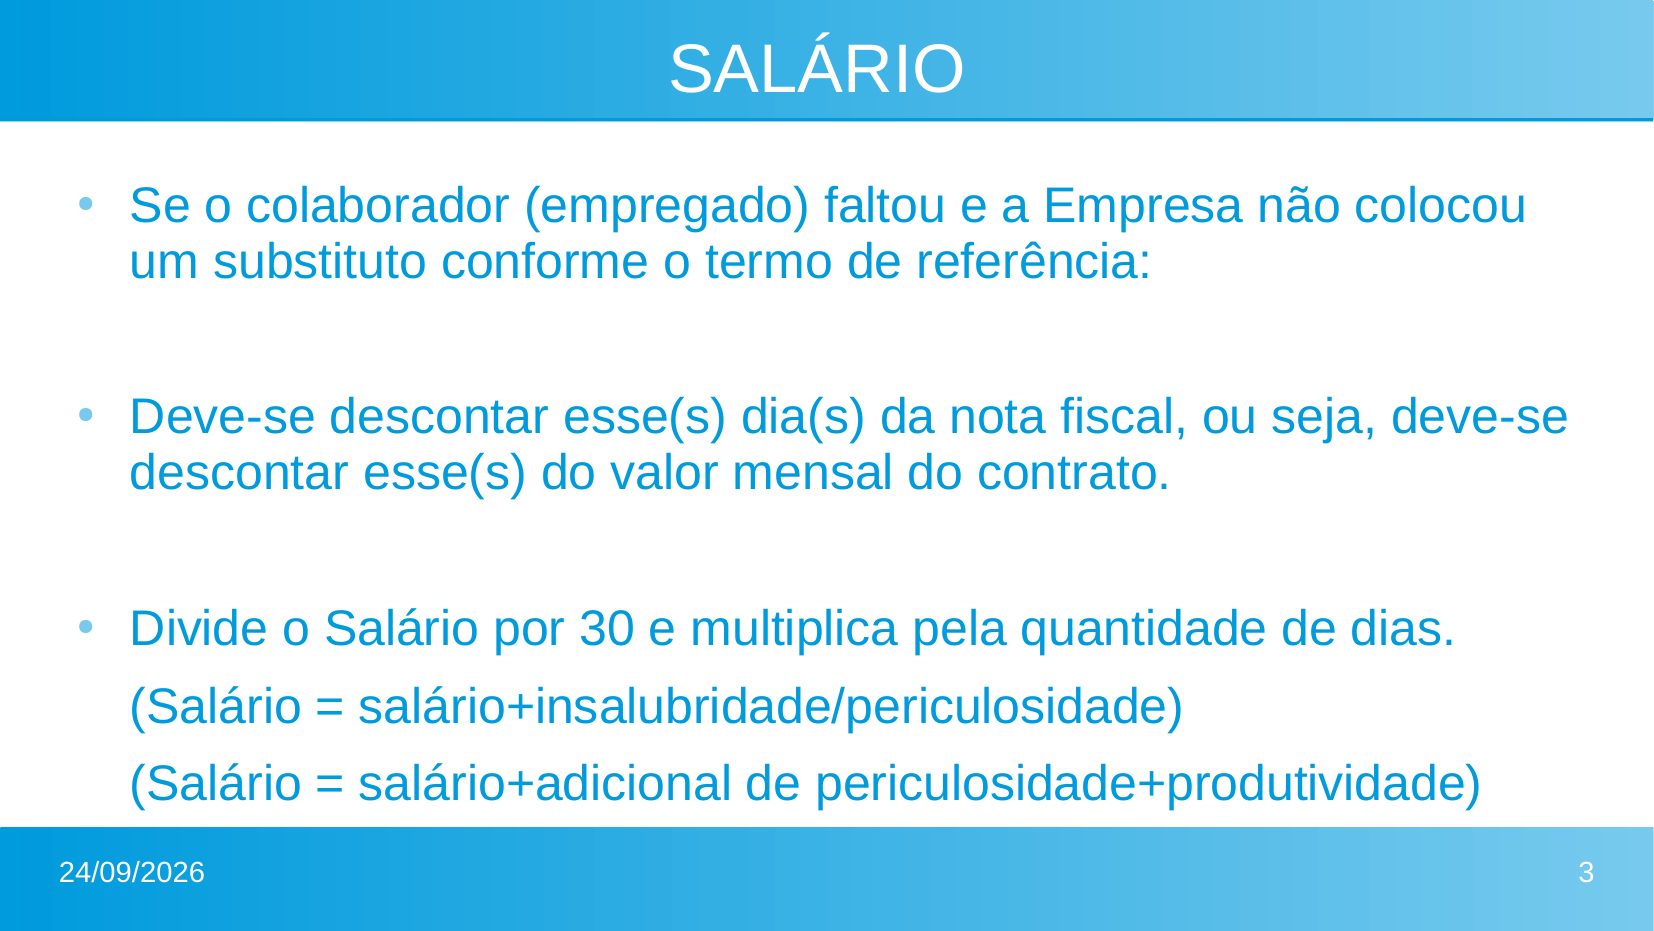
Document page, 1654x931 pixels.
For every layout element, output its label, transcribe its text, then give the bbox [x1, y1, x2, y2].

title SALÁRIO [59, 29, 1595, 108]
list Se o colaborador (empregado) faltou e a Empresa não colocou um substituto conforme o termo de referência: Deve-se descontar esse(s) dia(s) da nota fiscal, ou seja, deve-se descontar esse(s) do valor mensal do contrato. Divide o Salário por 30 e multiplica pela quantidade de dias. (Salário = salário+insalubridade/periculosidade) (Salário = salário+adicional de periculosidade+produtividade) [59, 177, 1595, 768]
